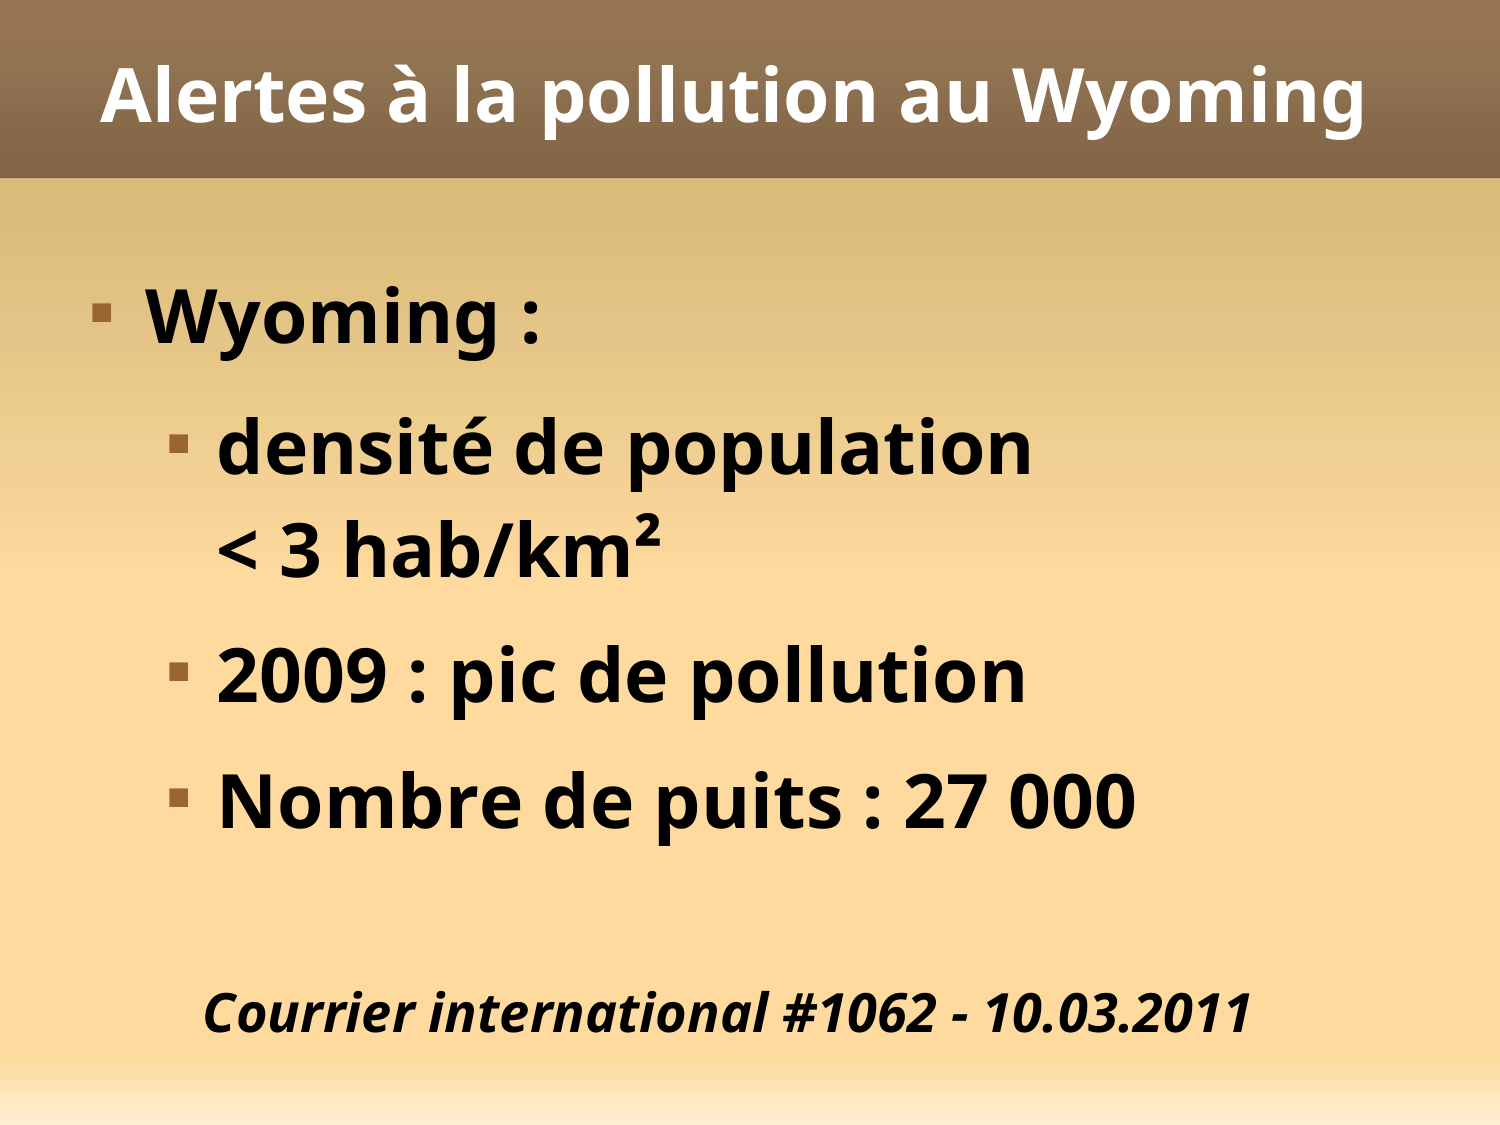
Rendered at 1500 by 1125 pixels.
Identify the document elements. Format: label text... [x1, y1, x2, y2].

picture [0, 0, 1500, 1125]
title Alertes à la pollution au Wyoming [69, 0, 1420, 188]
list Wyoming : densité de population < 3 hab/km² 2009 : pic de pollution Nombre de puits : 27 000 [74, 263, 1425, 1006]
text_box Courrier international #1062 - 10.03.2011 [202, 974, 1329, 1050]
